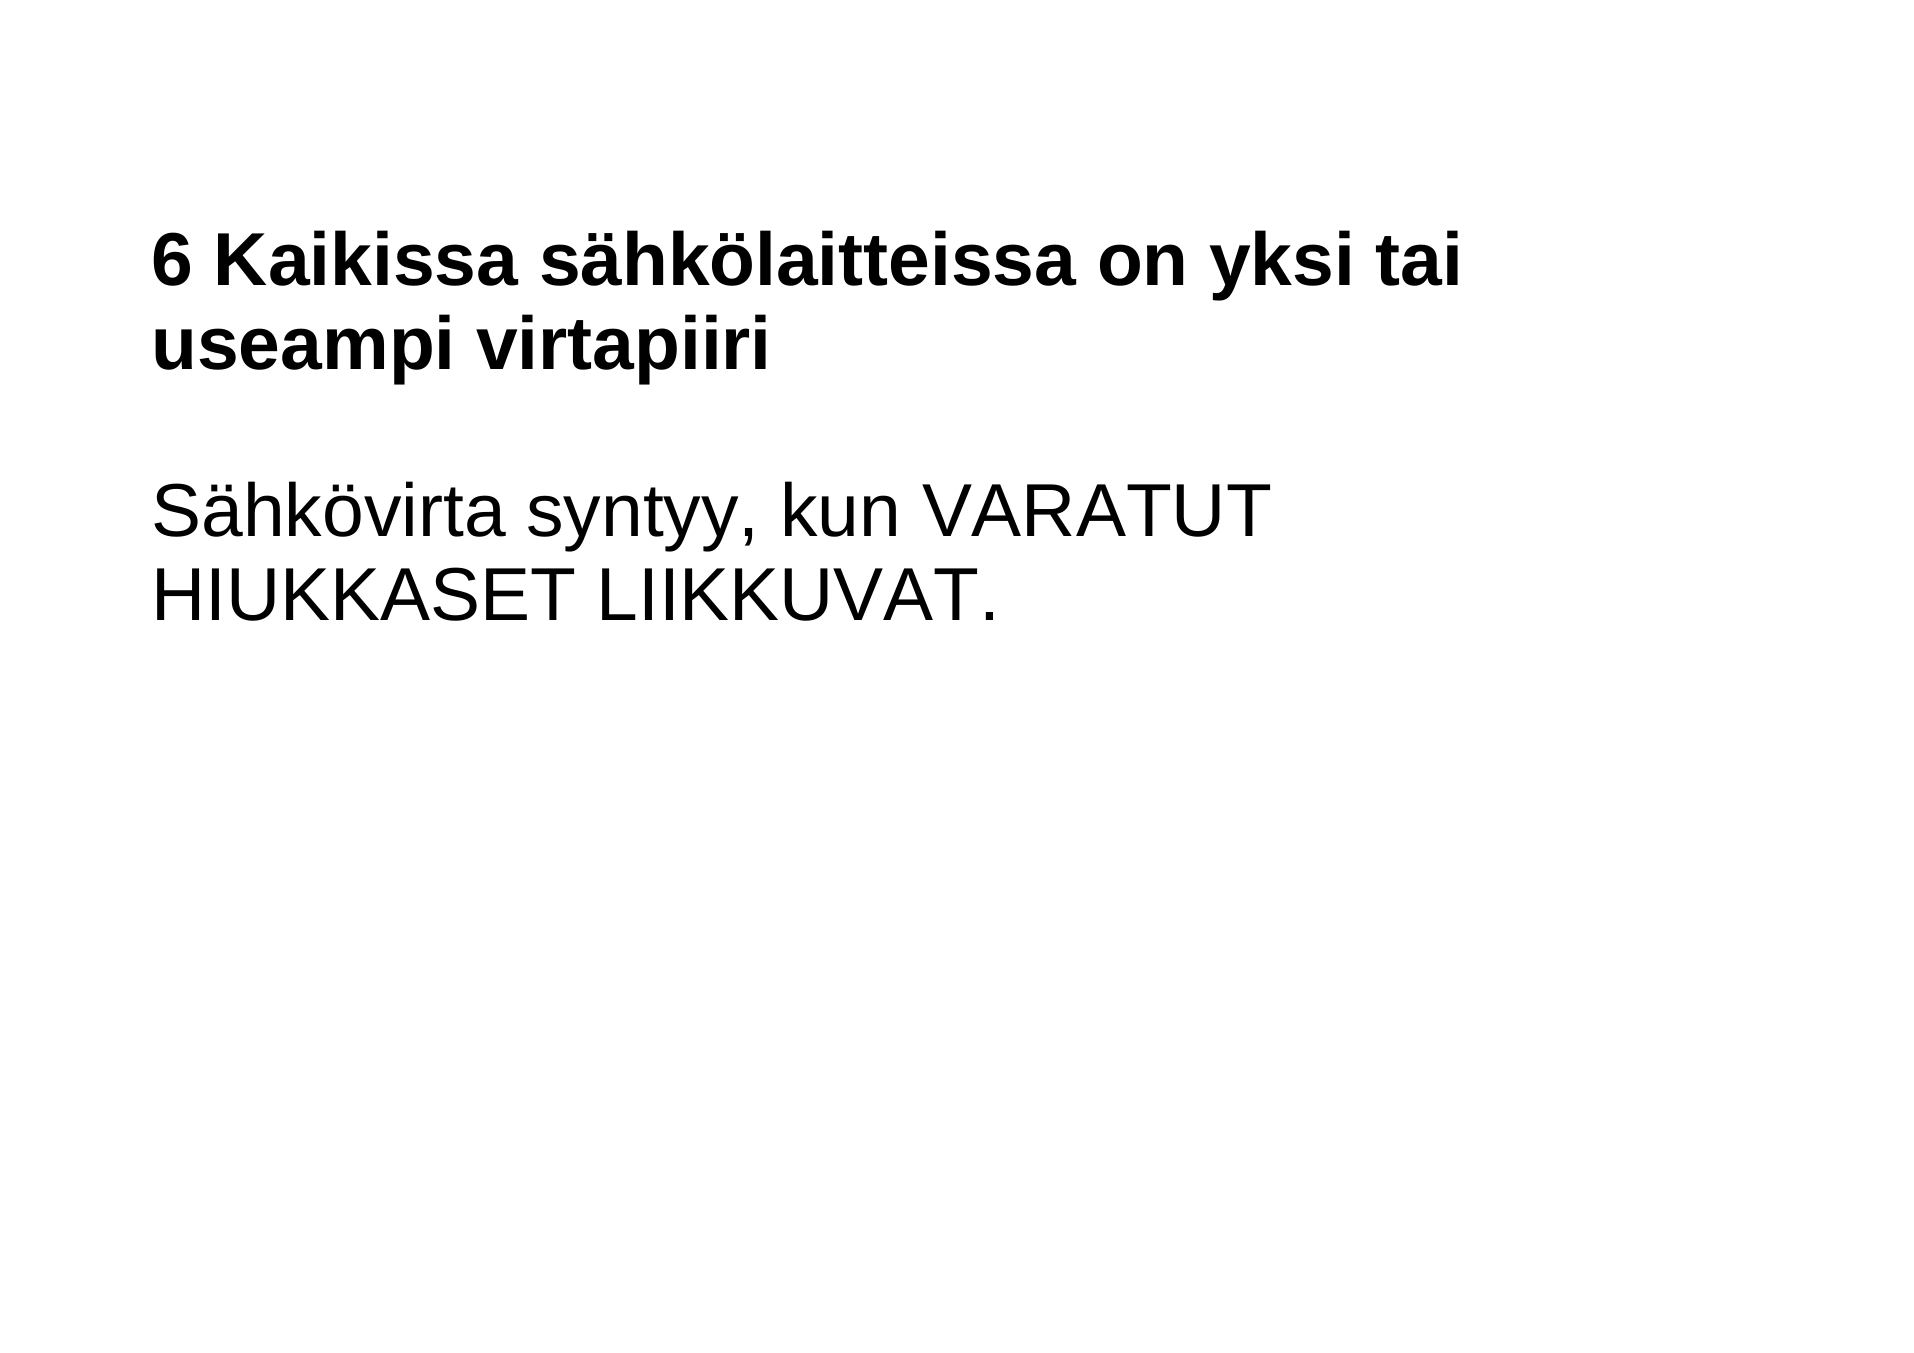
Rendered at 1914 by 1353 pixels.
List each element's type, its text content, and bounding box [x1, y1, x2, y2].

text_box 6 Kaikissa sähkölaitteissa on yksi tai useampi virtapiiri Sähkövirta syntyy, kun VARATUT HIUKKASET LIIKKUVAT. [136, 206, 1559, 681]
